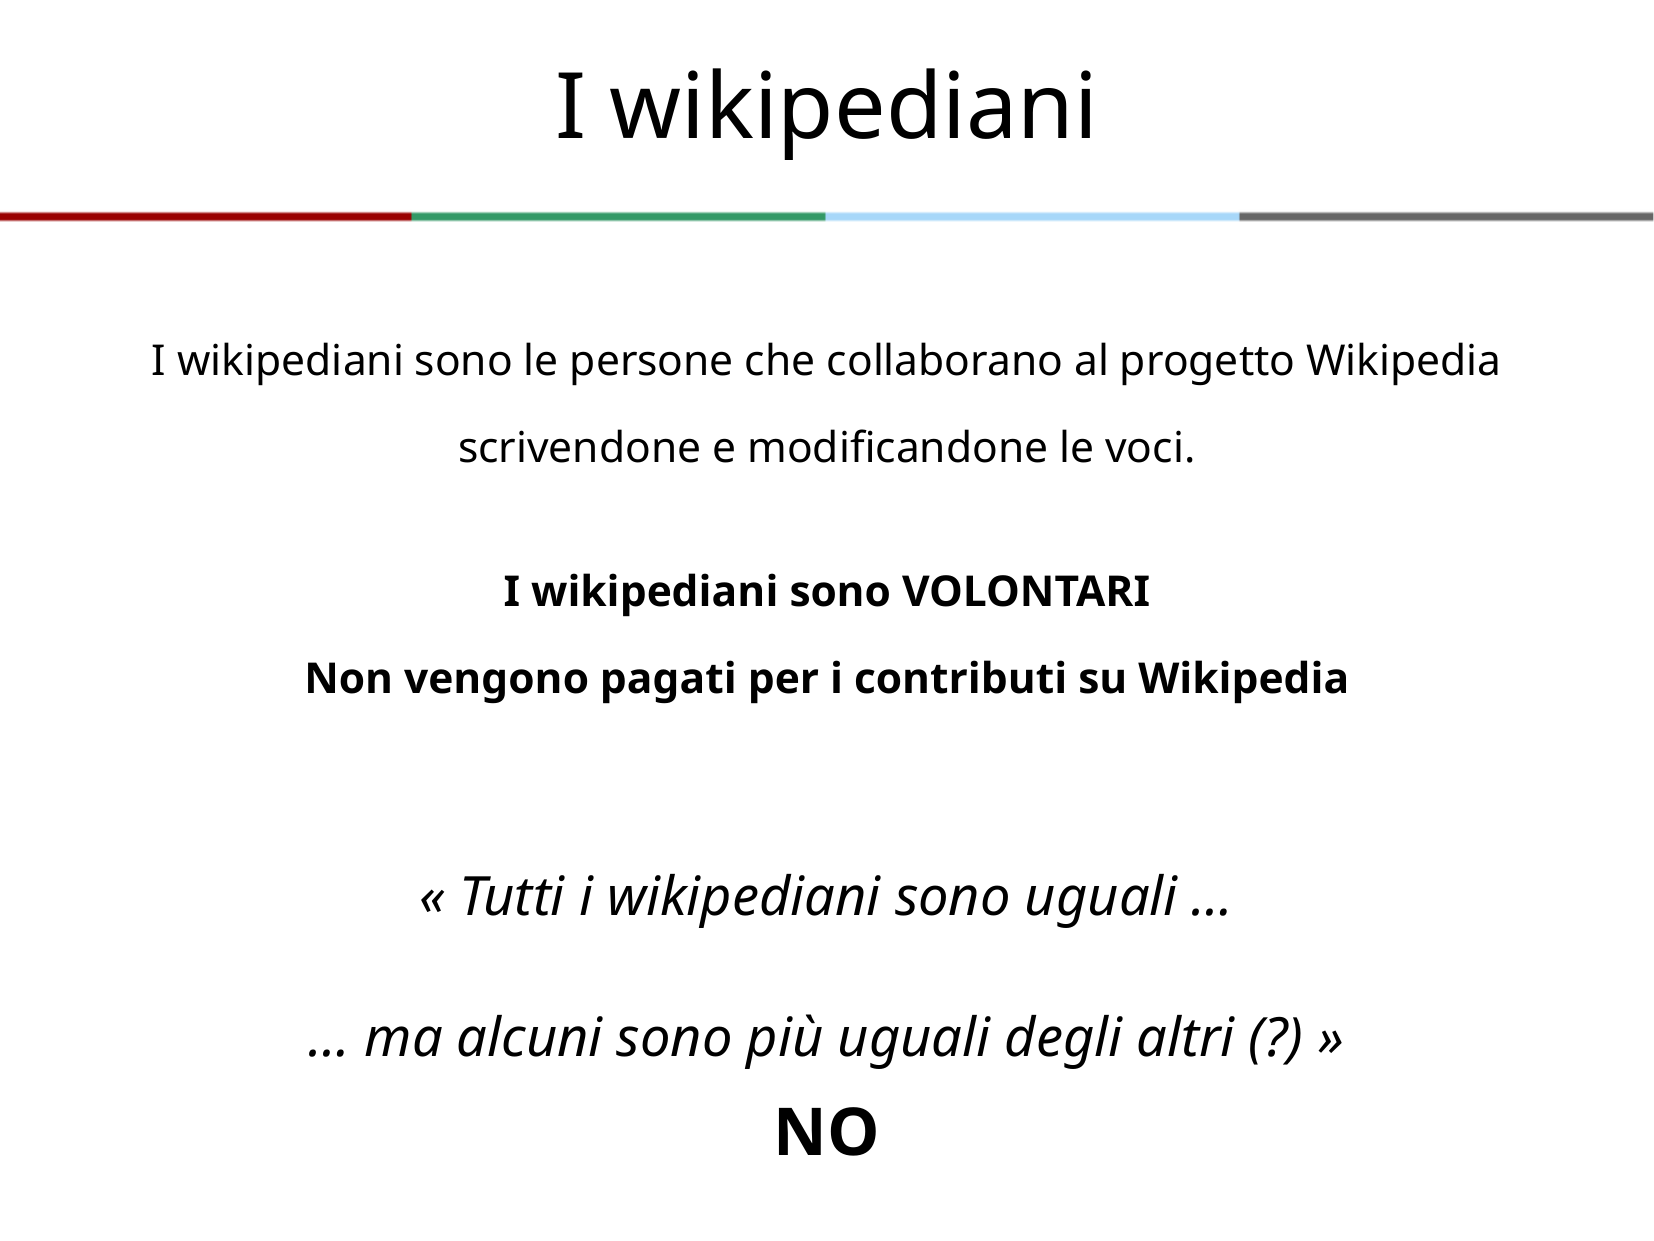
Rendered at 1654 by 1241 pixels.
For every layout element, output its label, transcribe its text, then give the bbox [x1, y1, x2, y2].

title I wikipediani [82, 0, 1571, 200]
picture [0, 200, 1654, 235]
list « Tutti i wikipediani sono uguali … … ma alcuni sono più uguali degli altri (?) » [118, 820, 1536, 1176]
list I wikipediani sono le persone che collaborano al progetto Wikipedia scrivendone e modificandone le voci. I wikipediani sono VOLONTARI Non vengono pagati per i contributi su Wikipedia [118, 301, 1536, 709]
list NO [720, 1085, 934, 1176]
